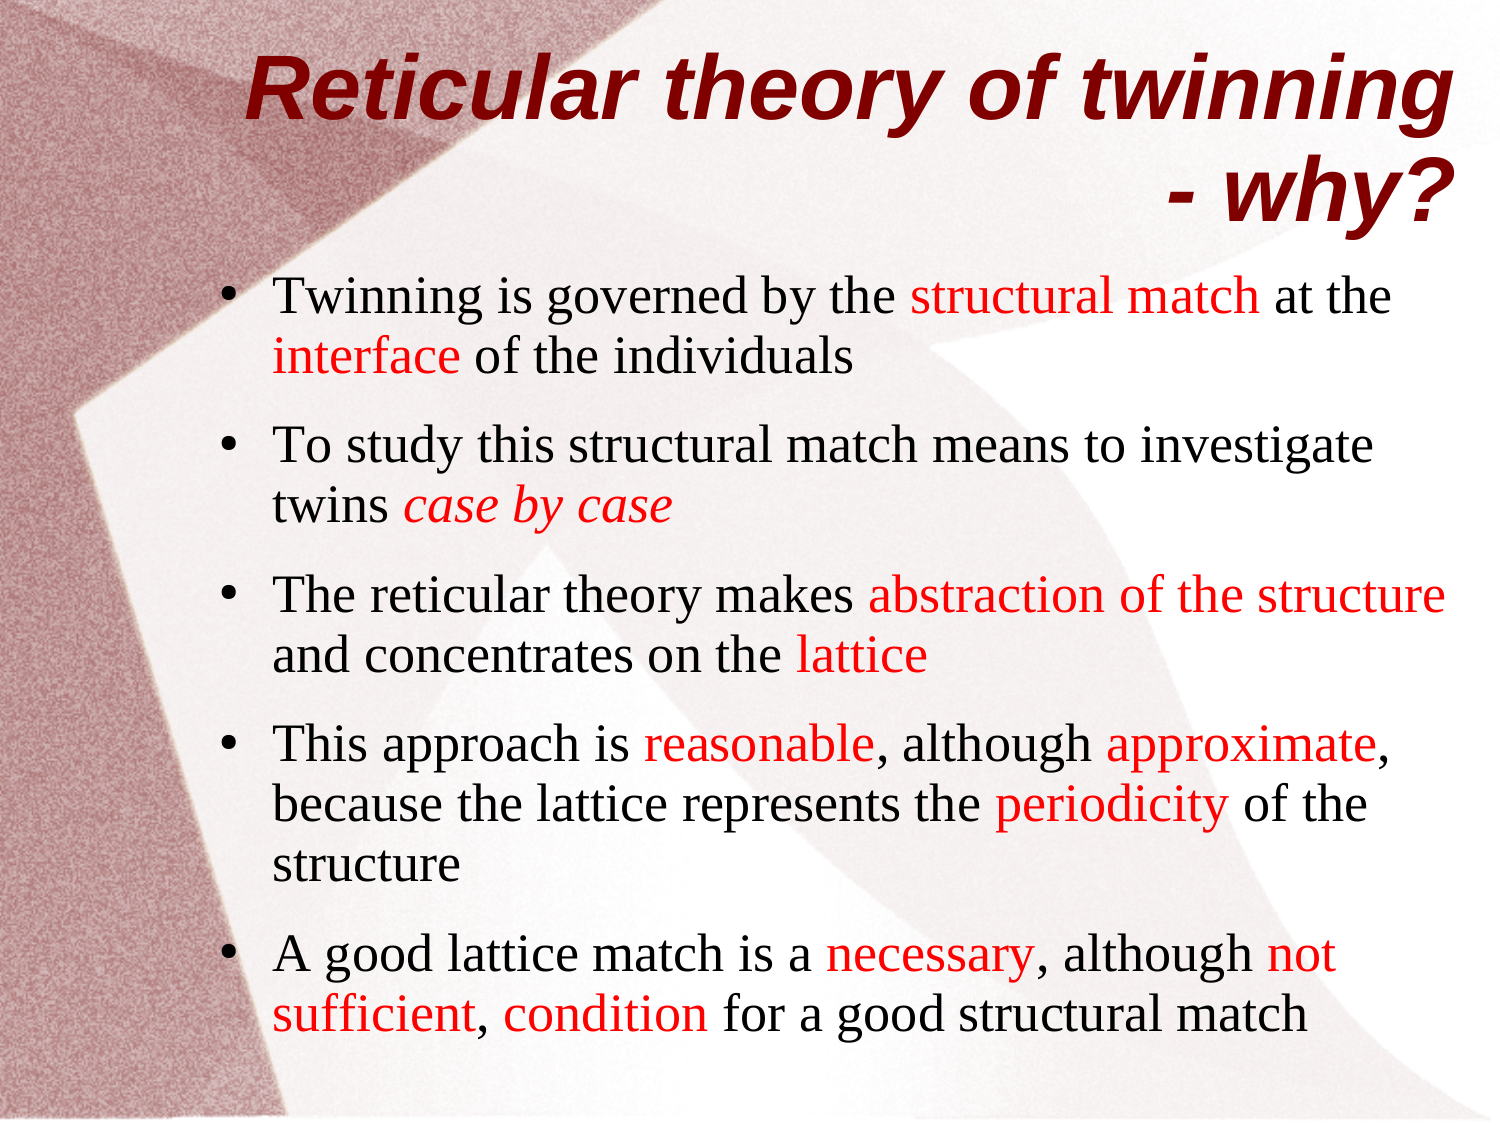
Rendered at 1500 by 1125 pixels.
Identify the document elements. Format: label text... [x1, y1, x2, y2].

picture [0, 0, 1500, 1125]
list Twinning is governed by the structural match at the interface of the individuals To study this structural match means to investigate twins case by case The reticular theory makes abstraction of the structure and concentrates on the lattice This approach is reasonable, although approximate, because the lattice represents the periodicity of the structure A good lattice match is a necessary, although not sufficient, condition for a good structural match [201, 264, 1483, 1066]
title Reticular theory of twinning - why? [199, 36, 1458, 242]
